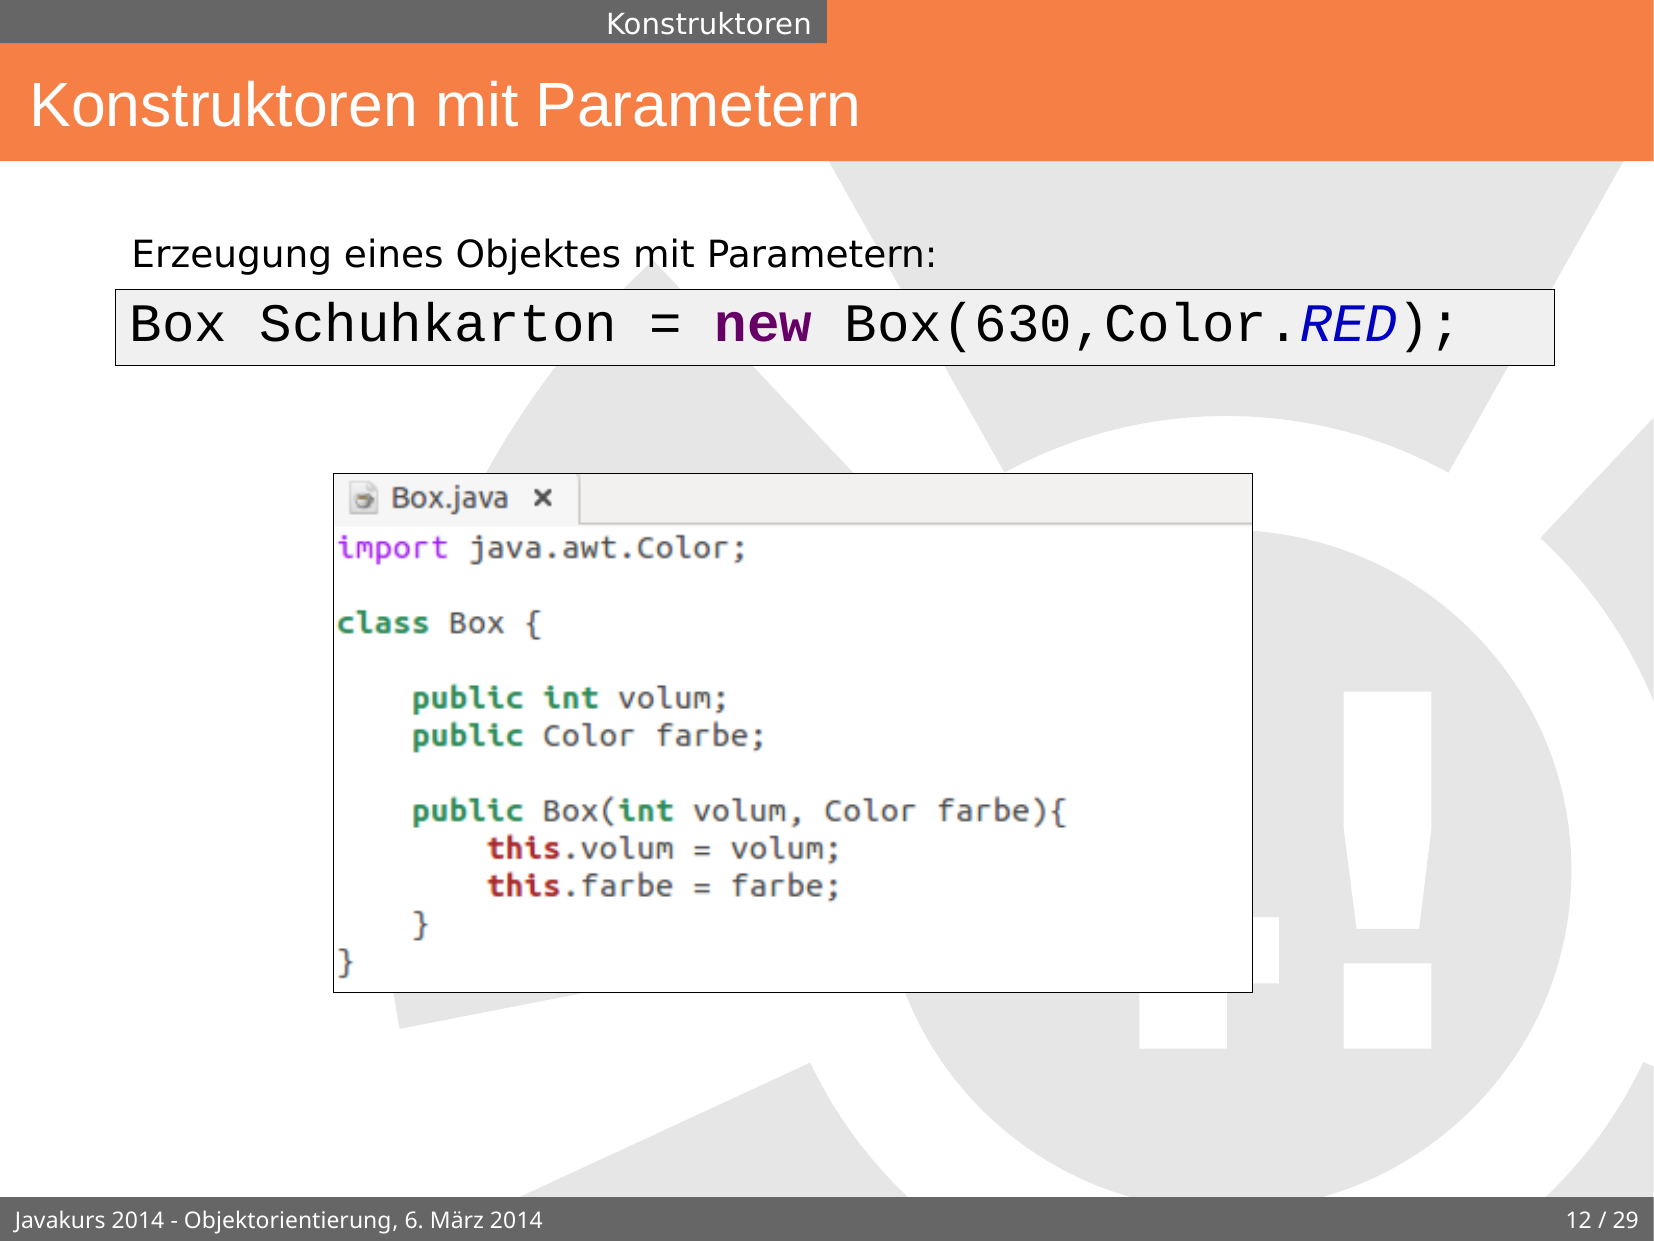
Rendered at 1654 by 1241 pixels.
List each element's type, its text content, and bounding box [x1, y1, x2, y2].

text_box Konstruktoren [29, 0, 827, 50]
text_box Erzeugung eines Objektes mit Parametern: [116, 225, 954, 285]
picture [333, 473, 1252, 993]
title Konstruktoren mit Parametern [29, 67, 1595, 143]
text_box Box Schuhkarton = new Box(630,Color.RED); [115, 289, 1555, 366]
